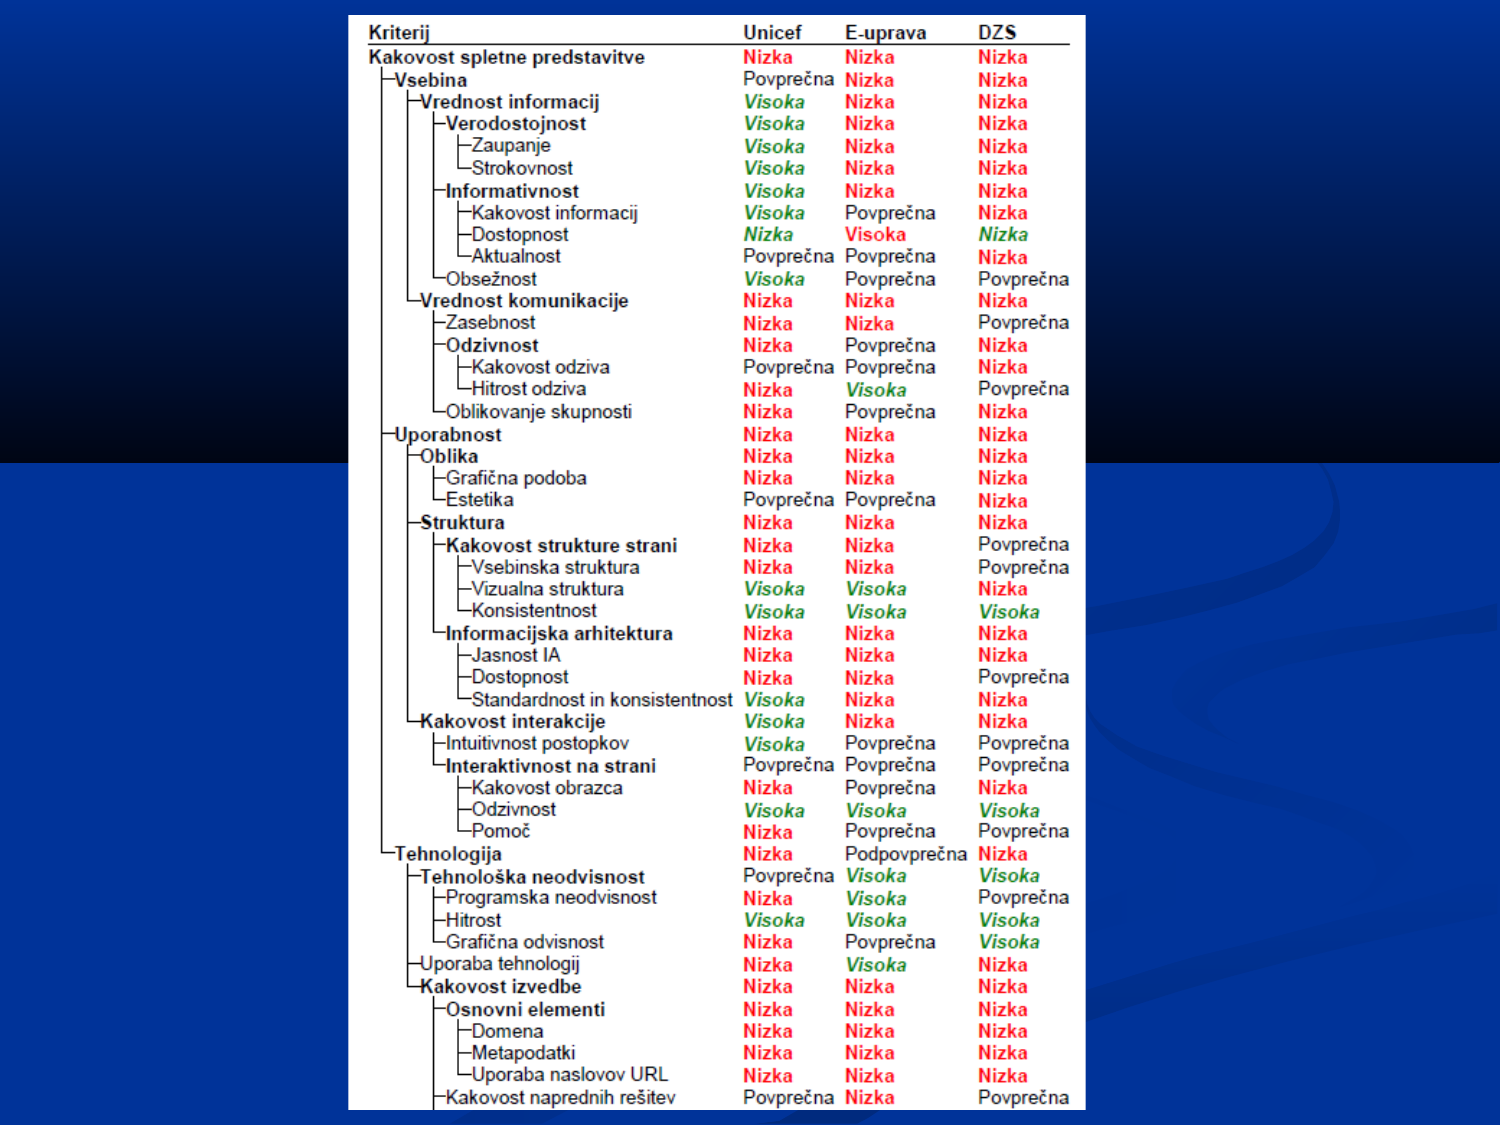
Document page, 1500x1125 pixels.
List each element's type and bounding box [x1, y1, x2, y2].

picture [348, 15, 1086, 1110]
